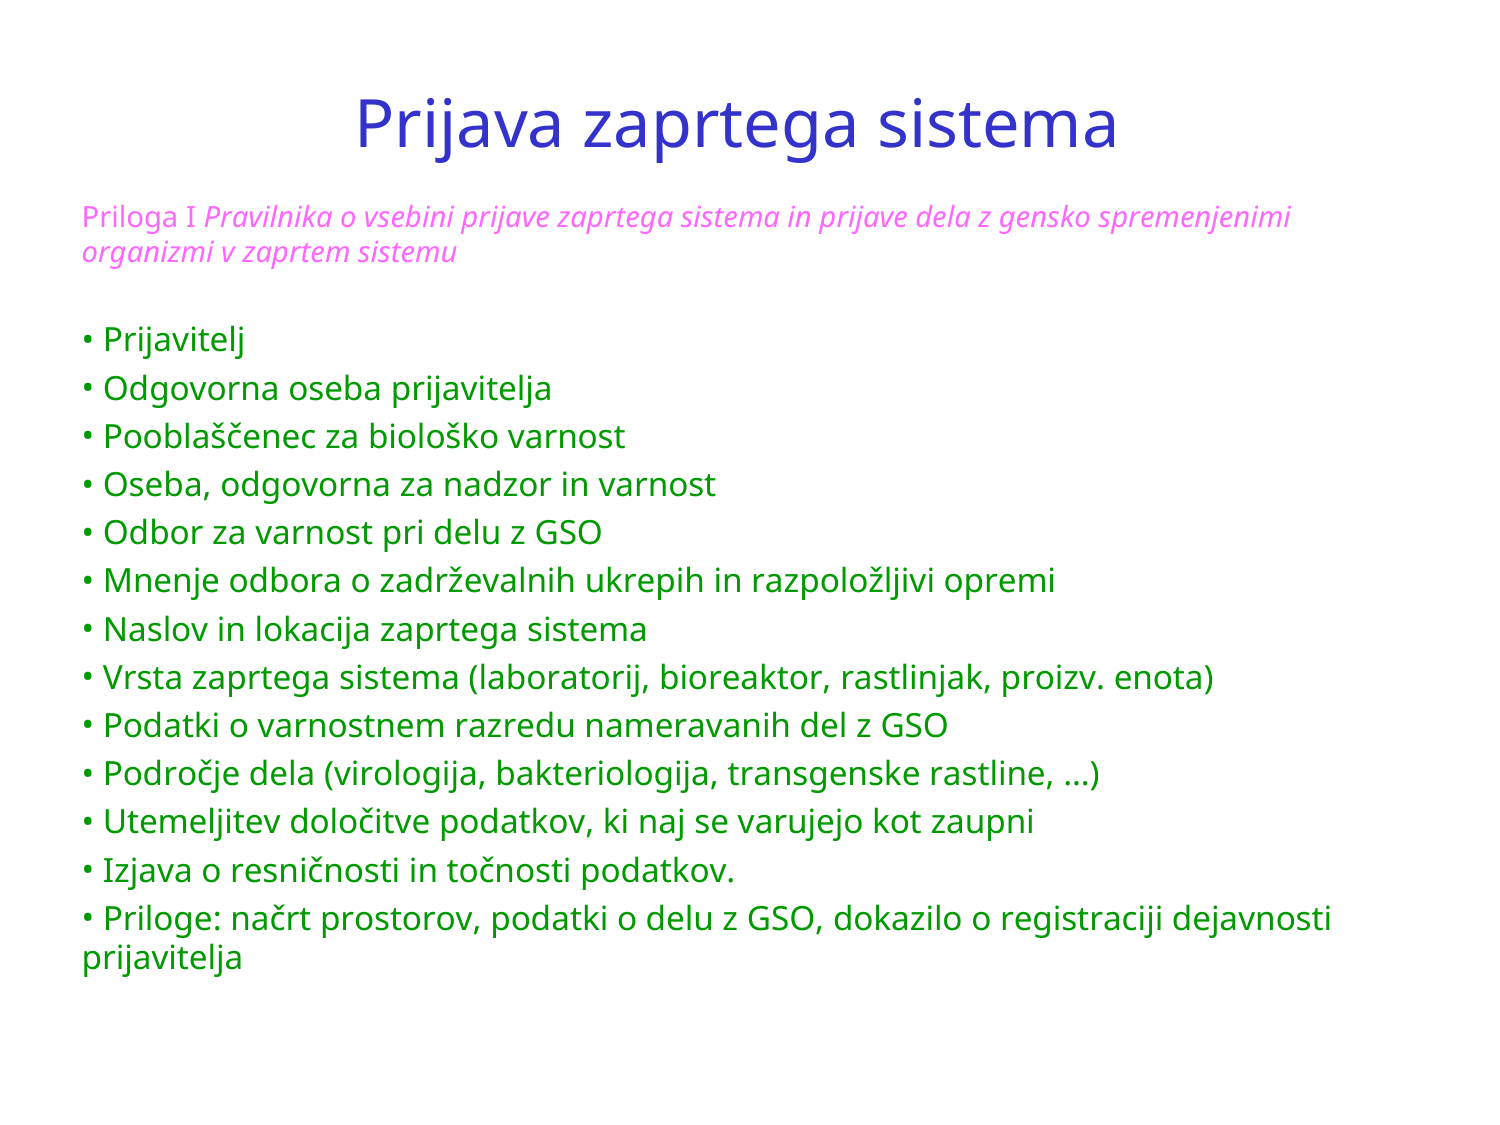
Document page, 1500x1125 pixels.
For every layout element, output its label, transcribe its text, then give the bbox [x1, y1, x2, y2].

list Priloga I Pravilnika o vsebini prijave zaprtega sistema in prijave dela z gensko spremenjenimi organizmi v zaprtem sistemu Prijavitelj Odgovorna oseba prijavitelja Pooblaščenec za biološko varnost Oseba, odgovorna za nadzor in varnost Odbor za varnost pri delu z GSO Mnenje odbora o zadrževalnih ukrepih in razpoložljivi opremi Naslov in lokacija zaprtega sistema Vrsta zaprtega sistema (laboratorij, bioreaktor, rastlinjak, proizv. enota) Podatki o varnostnem razredu nameravanih del z GSO Področje dela (virologija, bakteriologija, transgenske rastline, …) Utemeljitev določitve podatkov, ki naj se varujejo kot zaupni Izjava o resničnosti in točnosti podatkov. Priloge: načrt prostorov, podatki o delu z GSO, dokazilo o registraciji dejavnosti prijavitelja [66, 190, 1417, 1039]
title Prijava zaprtega sistema [99, 73, 1375, 169]
